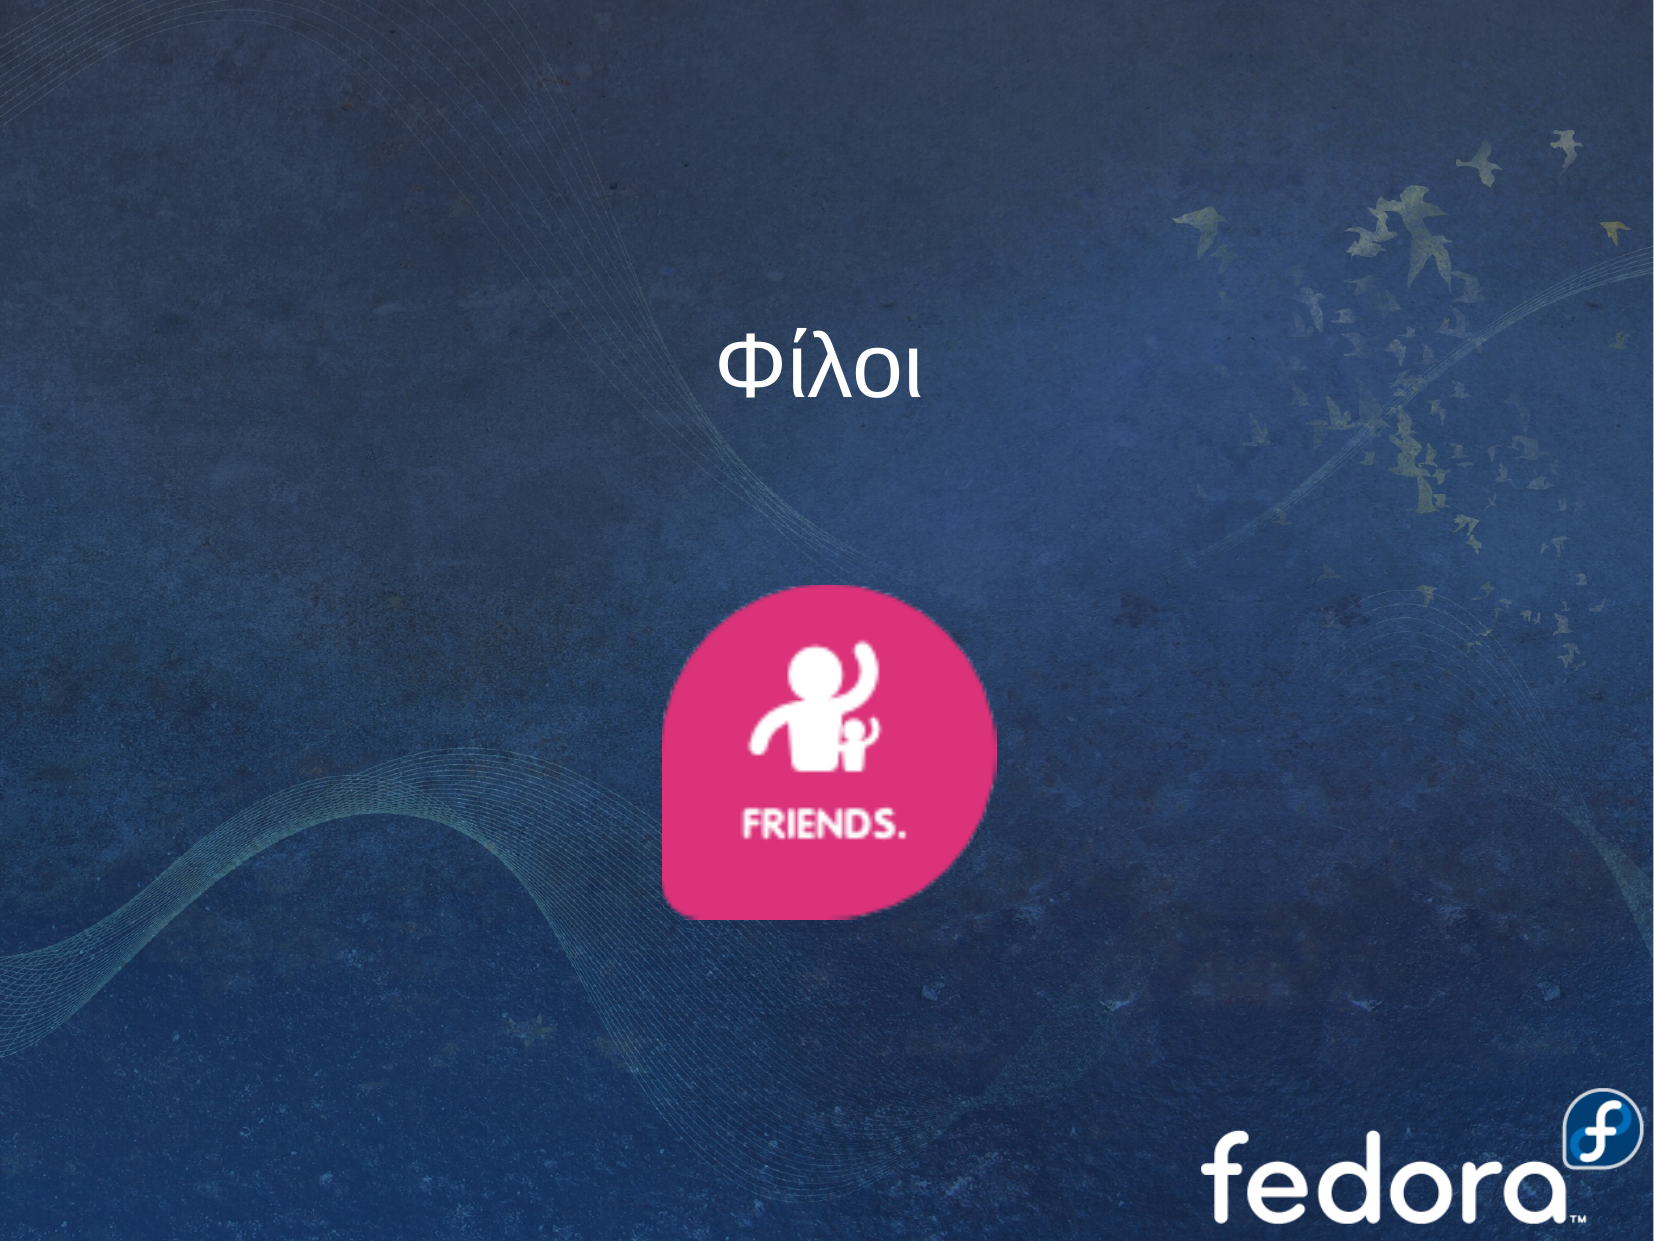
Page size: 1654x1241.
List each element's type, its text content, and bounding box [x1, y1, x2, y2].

title Φίλοι [75, 314, 1564, 418]
picture [0, 0, 1654, 1241]
